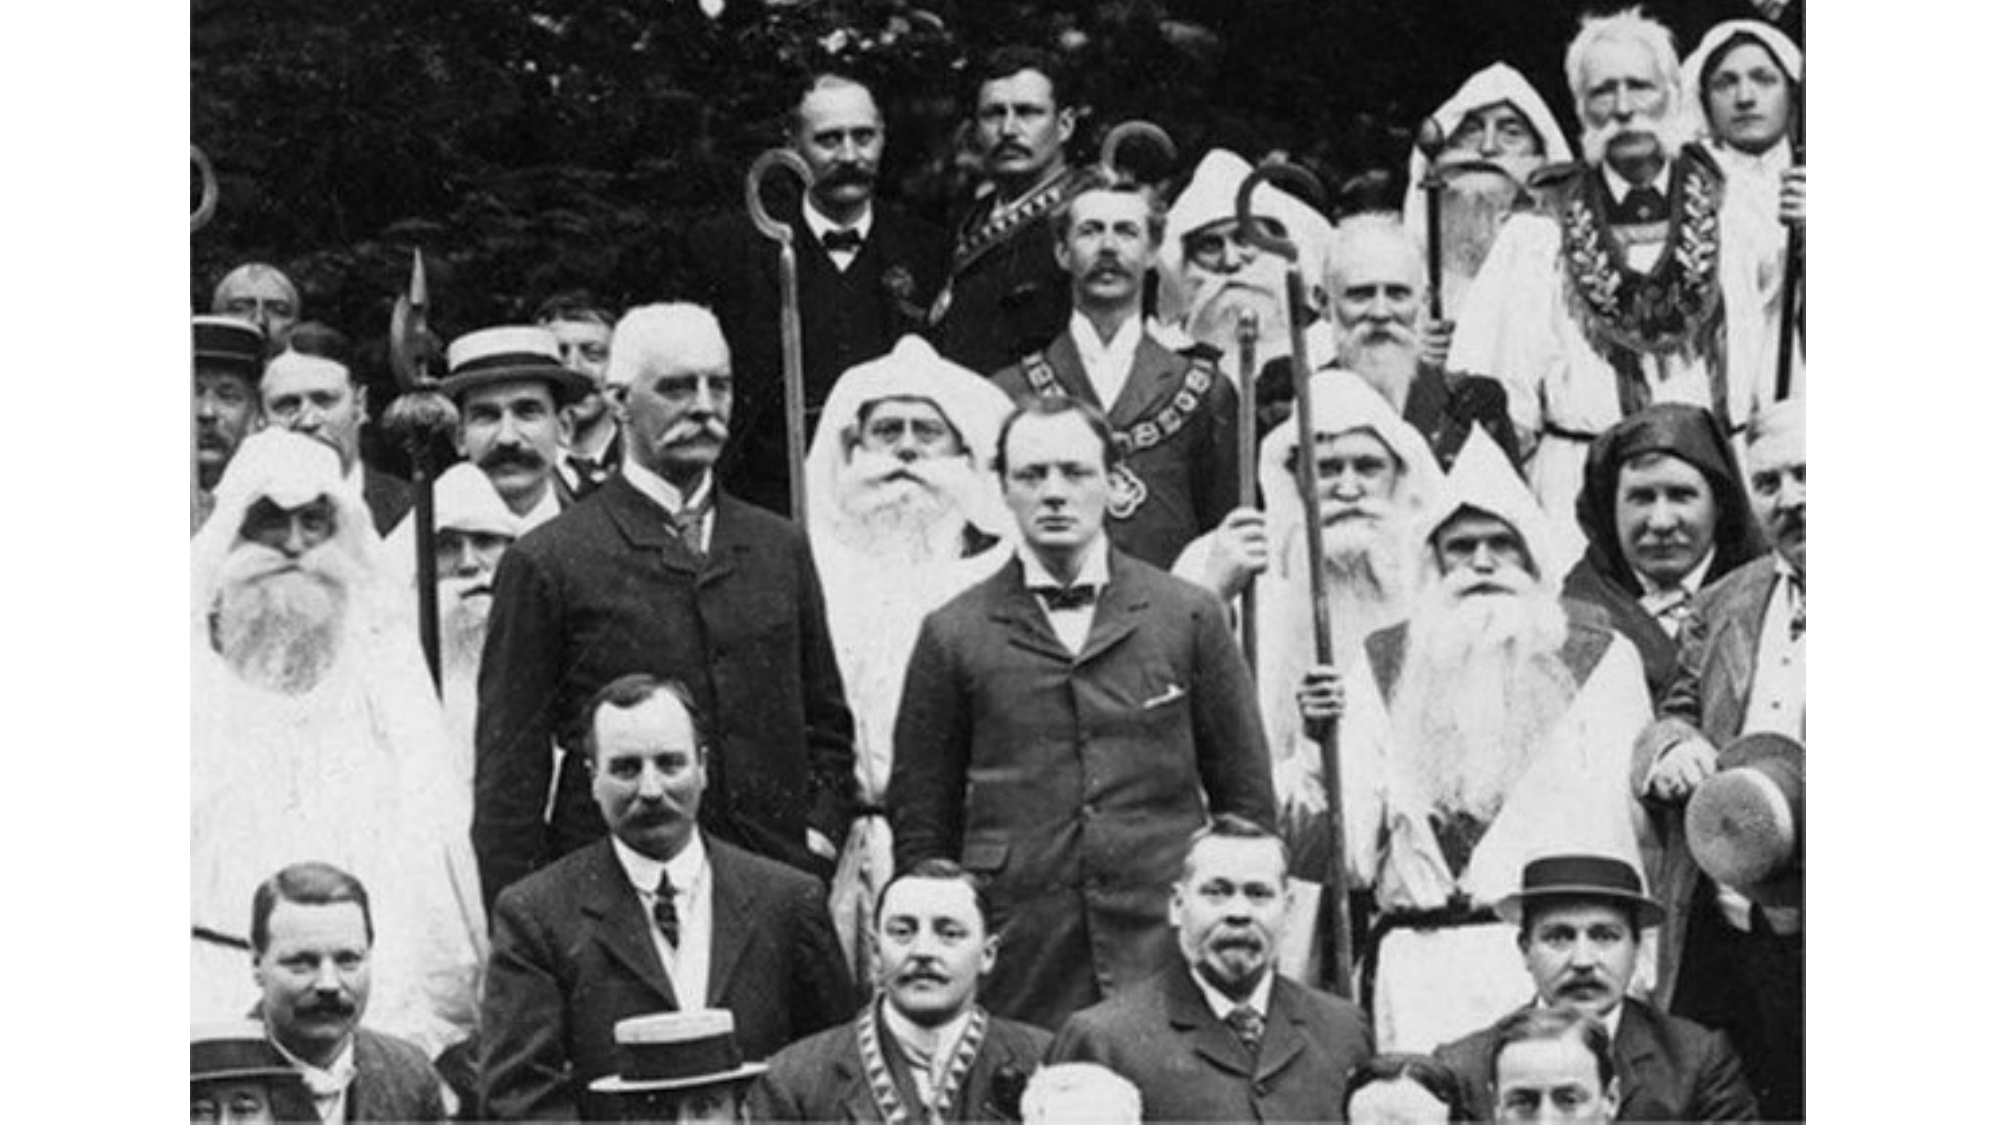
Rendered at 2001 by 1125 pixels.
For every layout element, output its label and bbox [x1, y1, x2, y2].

picture [190, 0, 1806, 1125]
